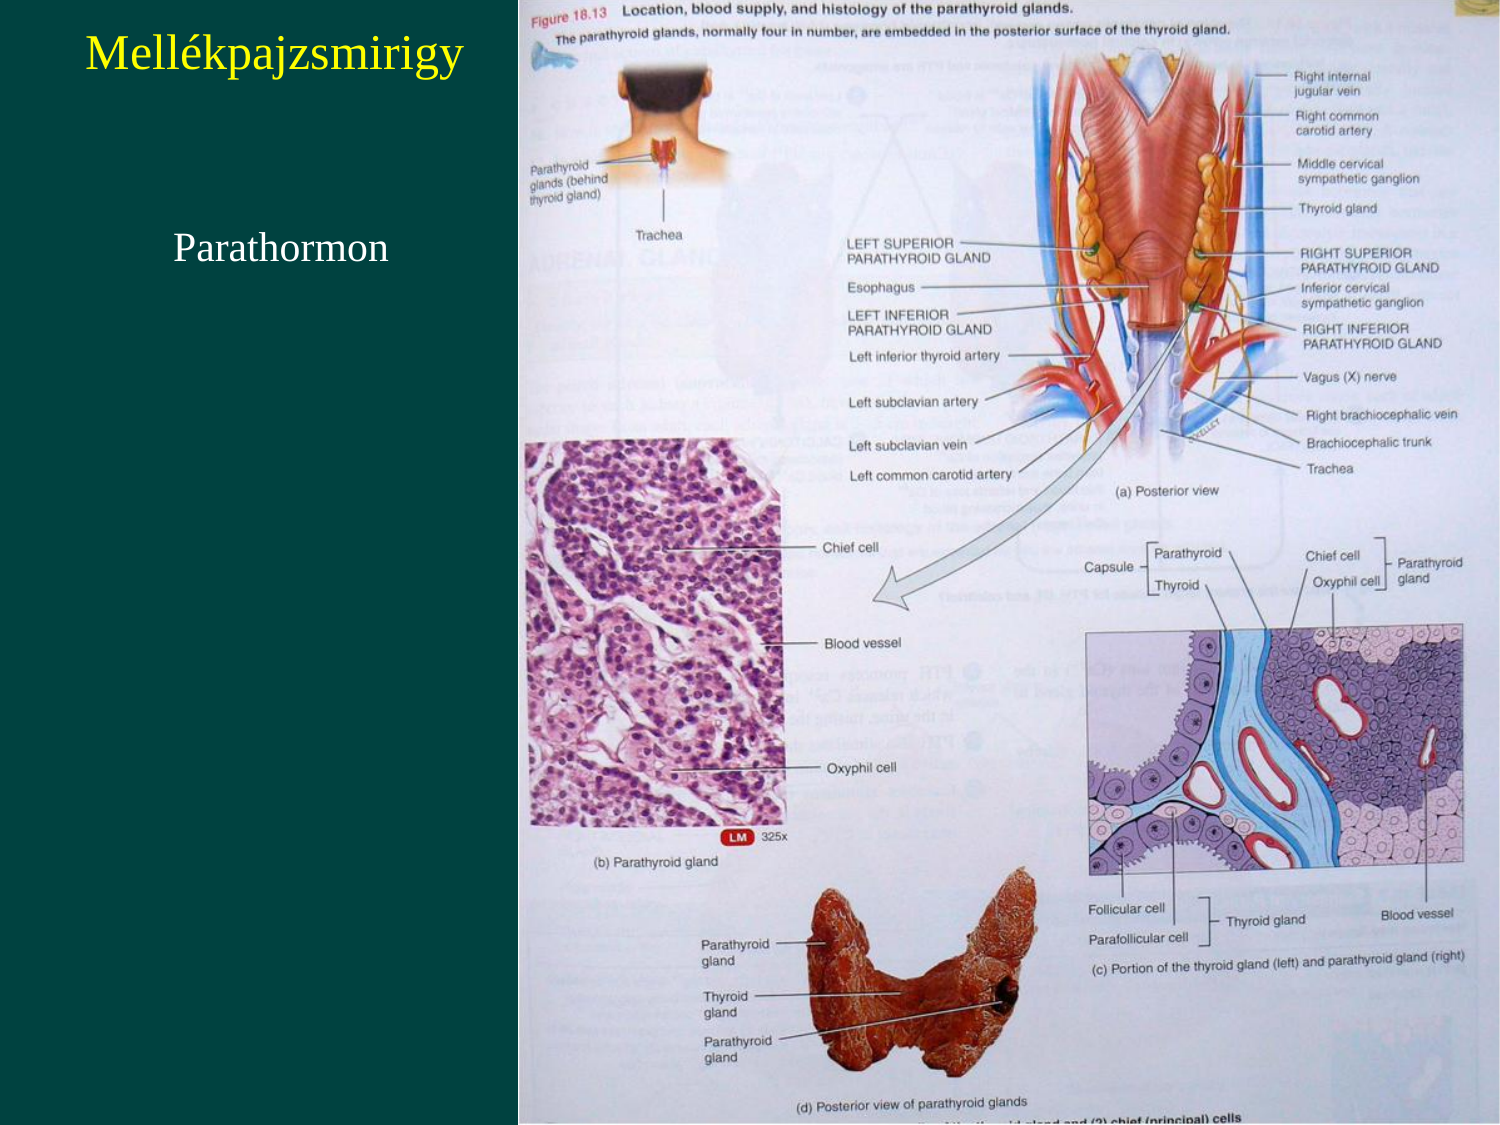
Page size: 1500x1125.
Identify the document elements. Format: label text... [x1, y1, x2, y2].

picture [518, 0, 1500, 1125]
title Mellékpajzsmirigy [0, 0, 518, 100]
text_box Parathormon [37, 212, 518, 278]
